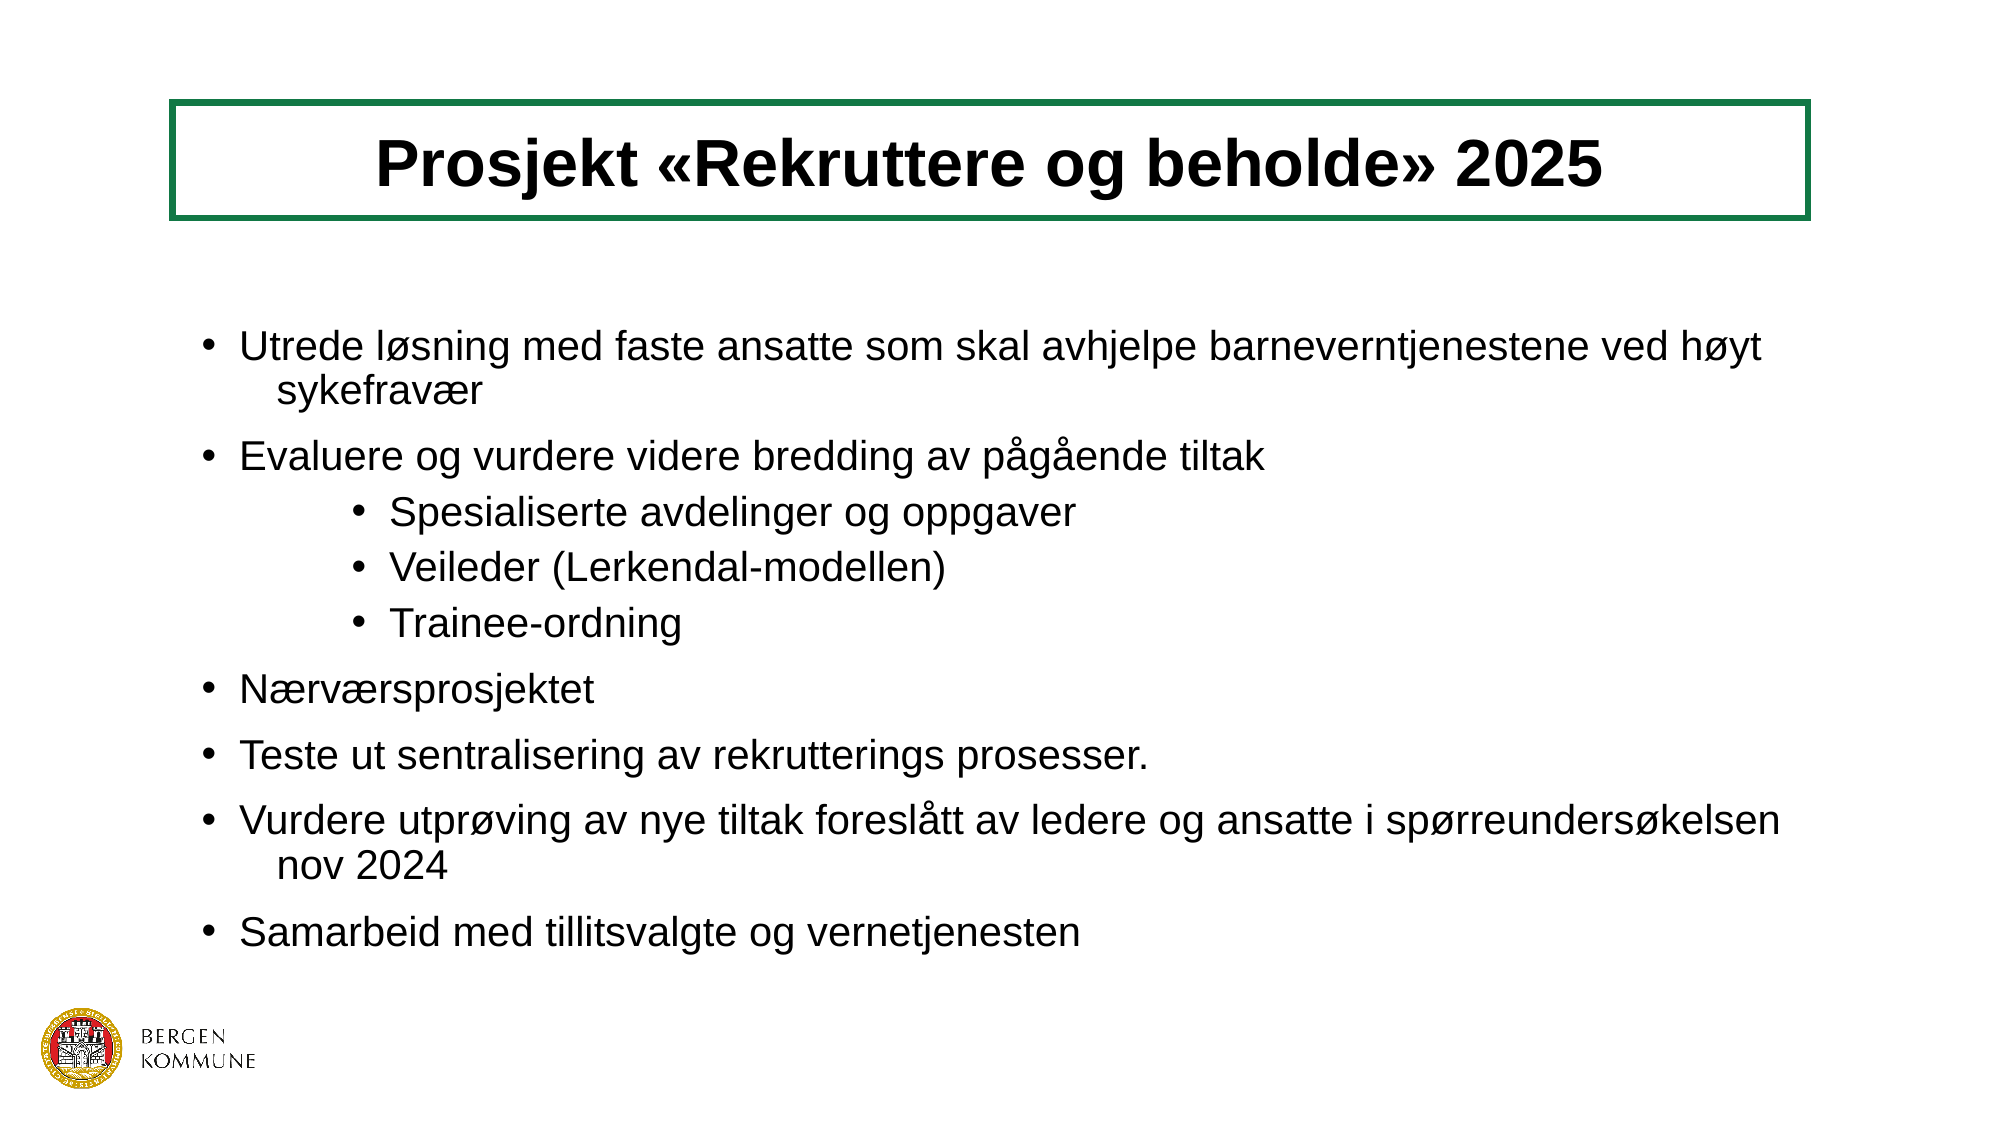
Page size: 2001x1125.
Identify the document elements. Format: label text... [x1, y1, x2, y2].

text_box Prosjekt «Rekruttere og beholde» 2025 [173, 102, 1808, 218]
list Utrede løsning med faste ansatte som skal avhjelpe barneverntjenestene ved høyt sykefravær Evaluere og vurdere videre bredding av pågående tiltak Spesialiserte avdelinger og oppgaver Veileder (Lerkendal-modellen) Trainee-ordning Nærværsprosjektet Teste ut sentralisering av rekrutterings prosesser. Vurdere utprøving av nye tiltak foreslått av ledere og ansatte i spørreundersøkelsen nov 2024 Samarbeid med tillitsvalgte og vernetjenesten [201, 258, 1808, 965]
